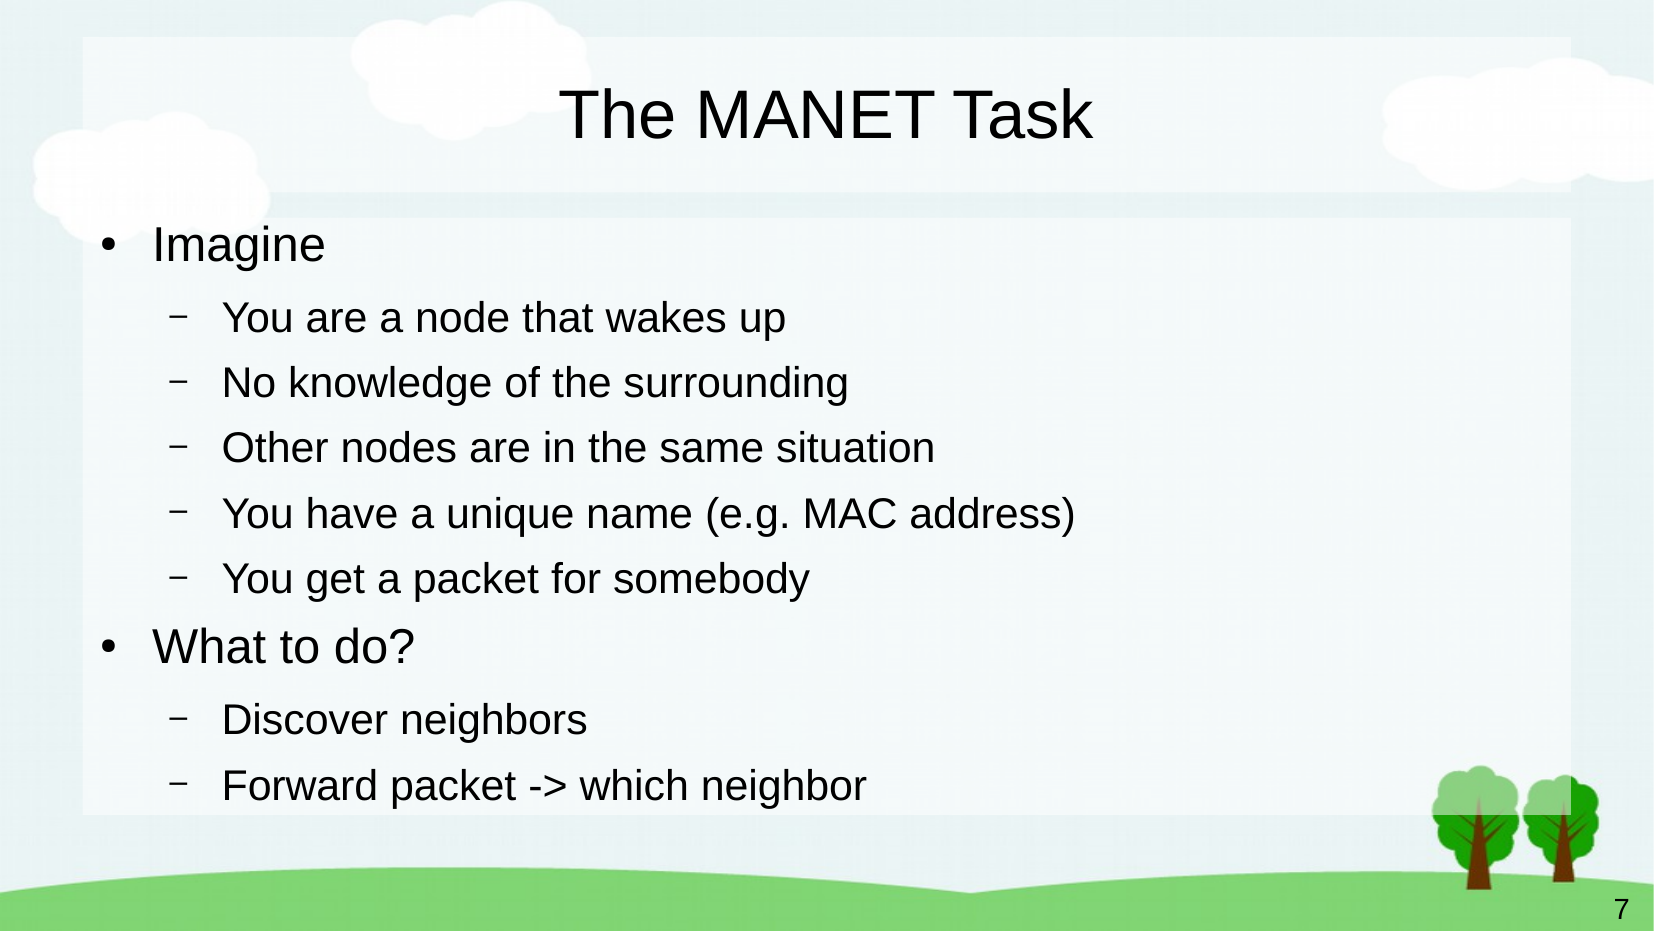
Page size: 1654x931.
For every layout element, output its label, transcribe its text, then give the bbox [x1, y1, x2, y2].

picture [0, 0, 1654, 931]
title The MANET Task [82, 37, 1571, 193]
list Imagine You are a node that wakes up No knowledge of the surrounding Other nodes are in the same situation You have a unique name (e.g. MAC address) You get a packet for somebody What to do? Discover neighbors Forward packet -> which neighbor [82, 217, 1571, 815]
